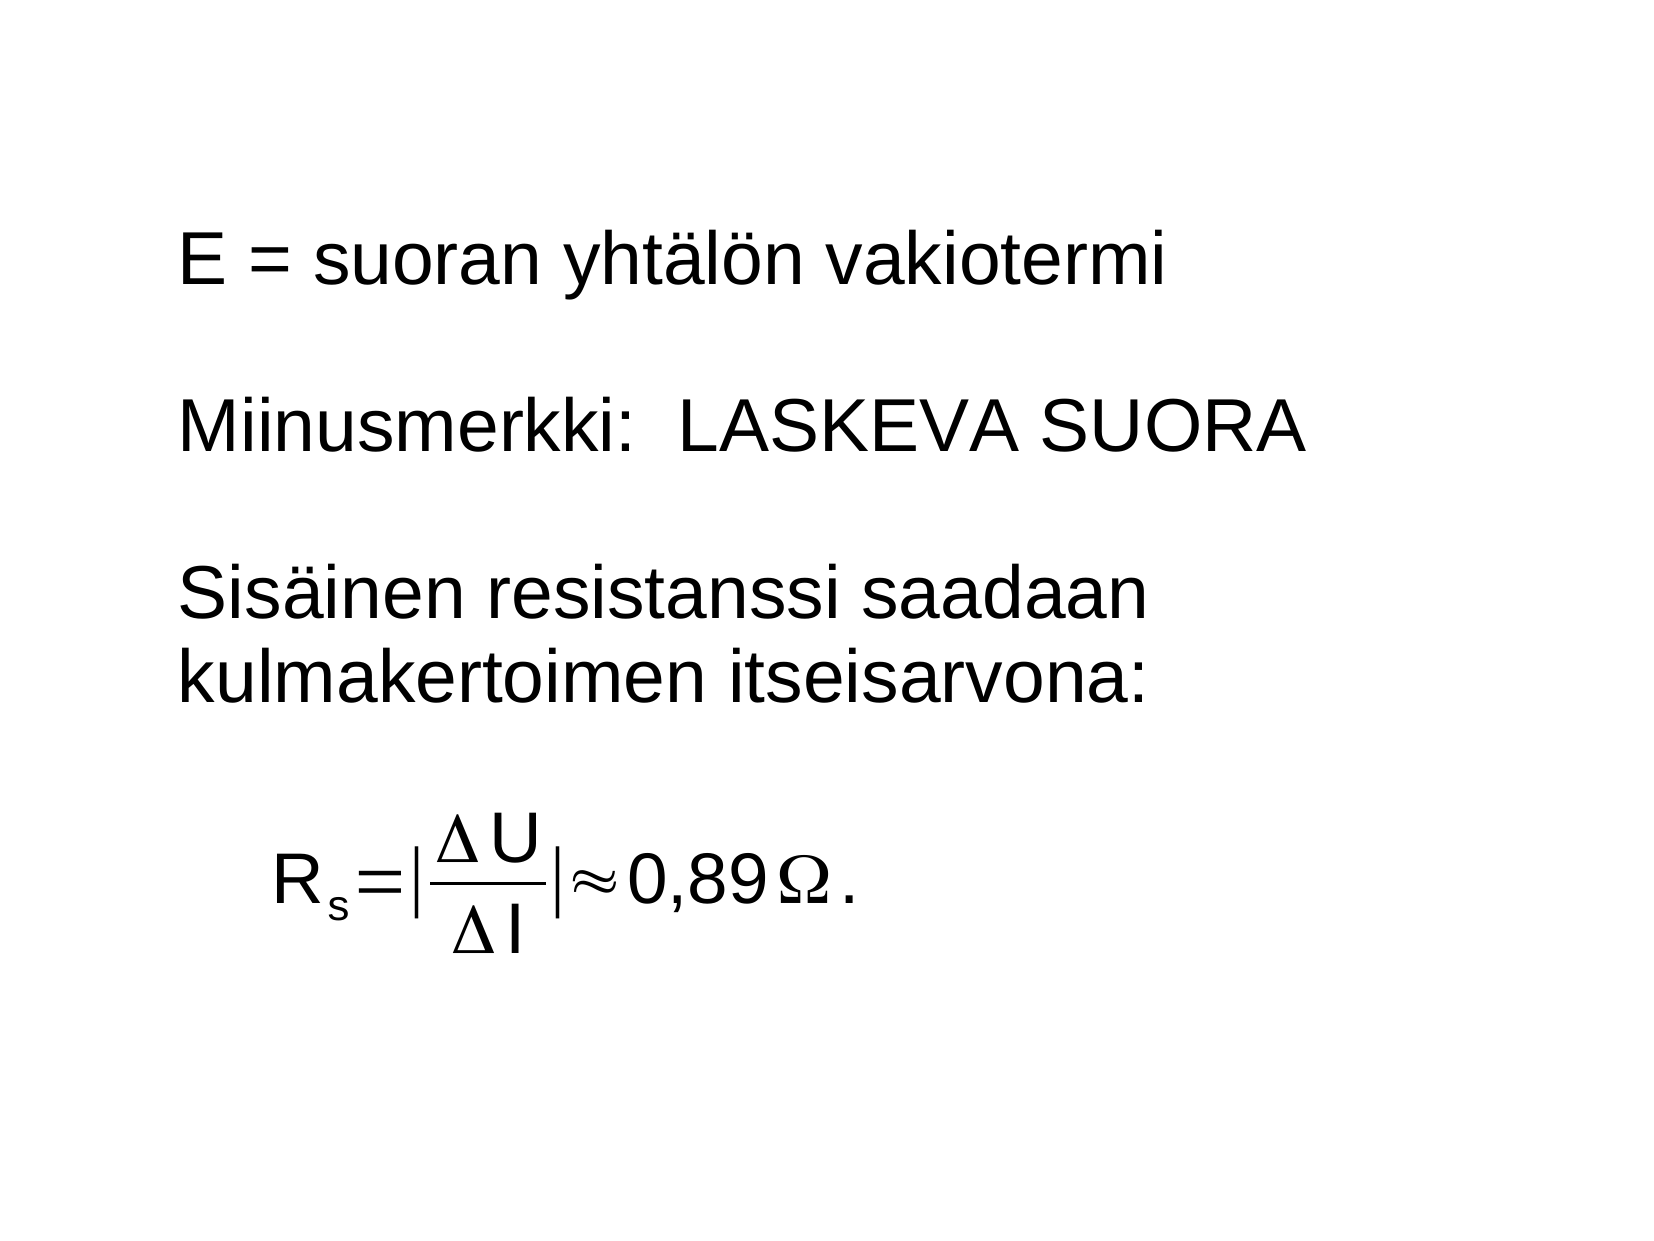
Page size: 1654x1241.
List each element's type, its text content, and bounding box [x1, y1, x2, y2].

text_box E = suoran yhtälön vakiotermi Miinusmerkki: LASKEVA SUORA Sisäinen resistanssi saadaan kulmakertoimen itseisarvona: [163, 209, 1347, 985]
chart [265, 797, 866, 969]
